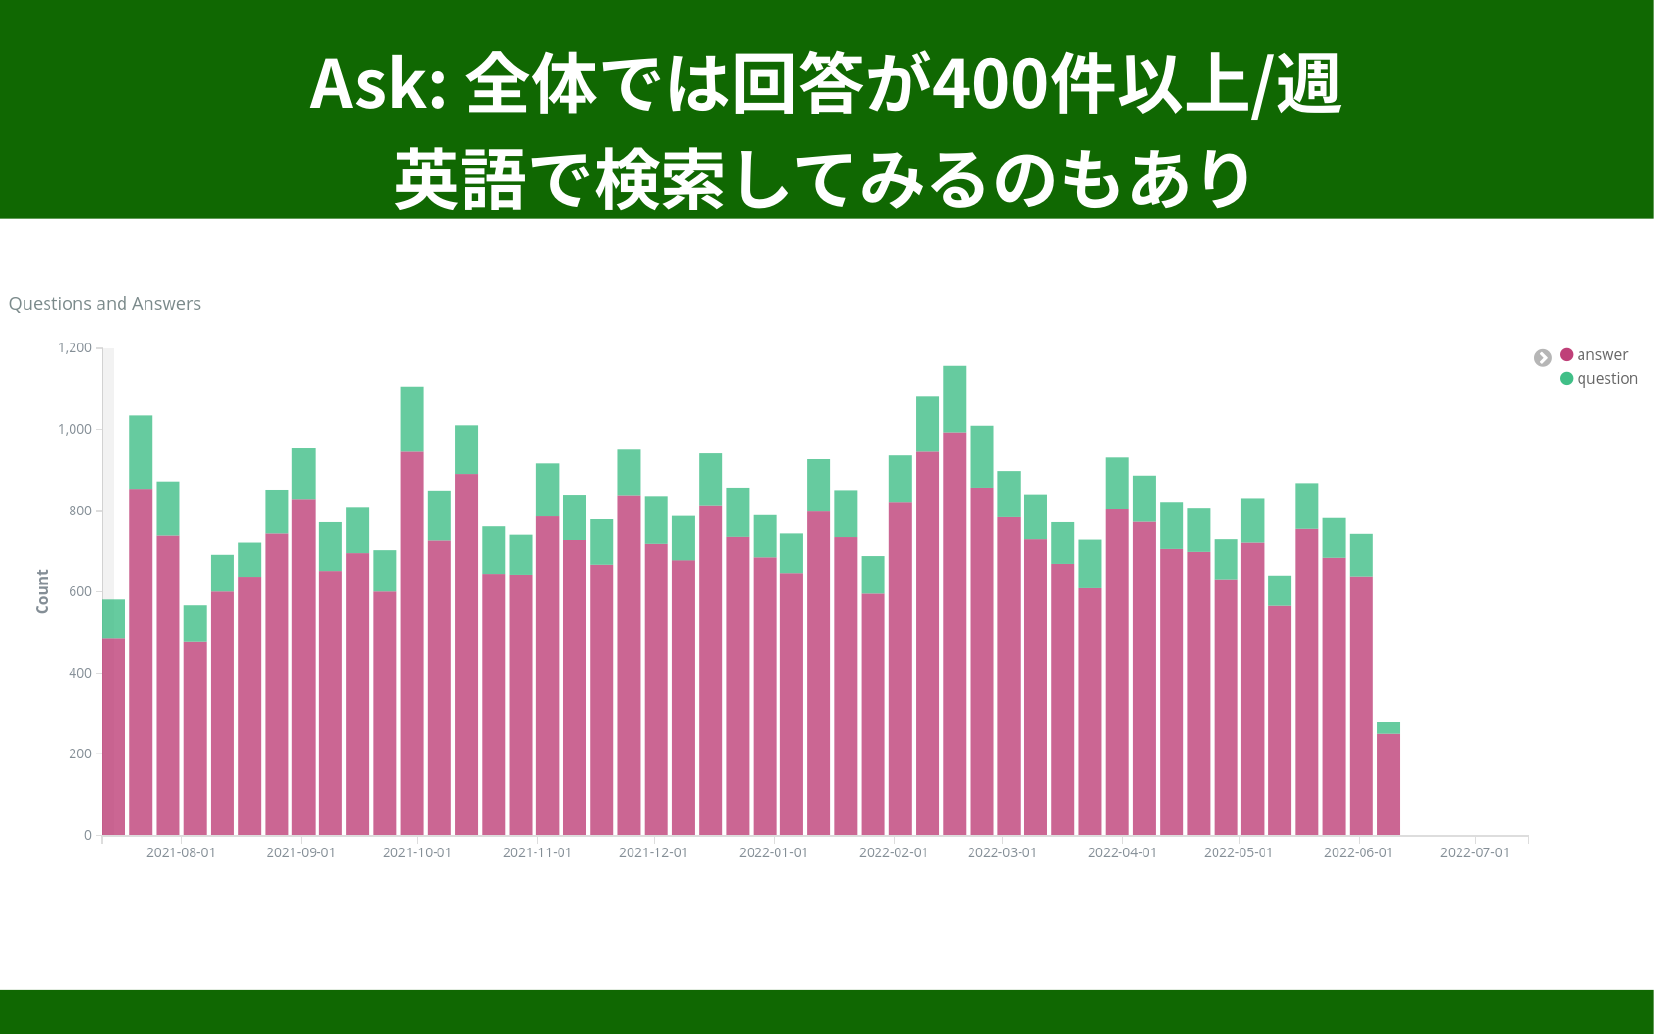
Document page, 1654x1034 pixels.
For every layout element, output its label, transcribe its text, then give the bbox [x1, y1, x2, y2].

title Ask: 全体では回答が400件以上/週 英語で検索してみるのもあり [82, 30, 1571, 225]
picture [0, 295, 1654, 875]
